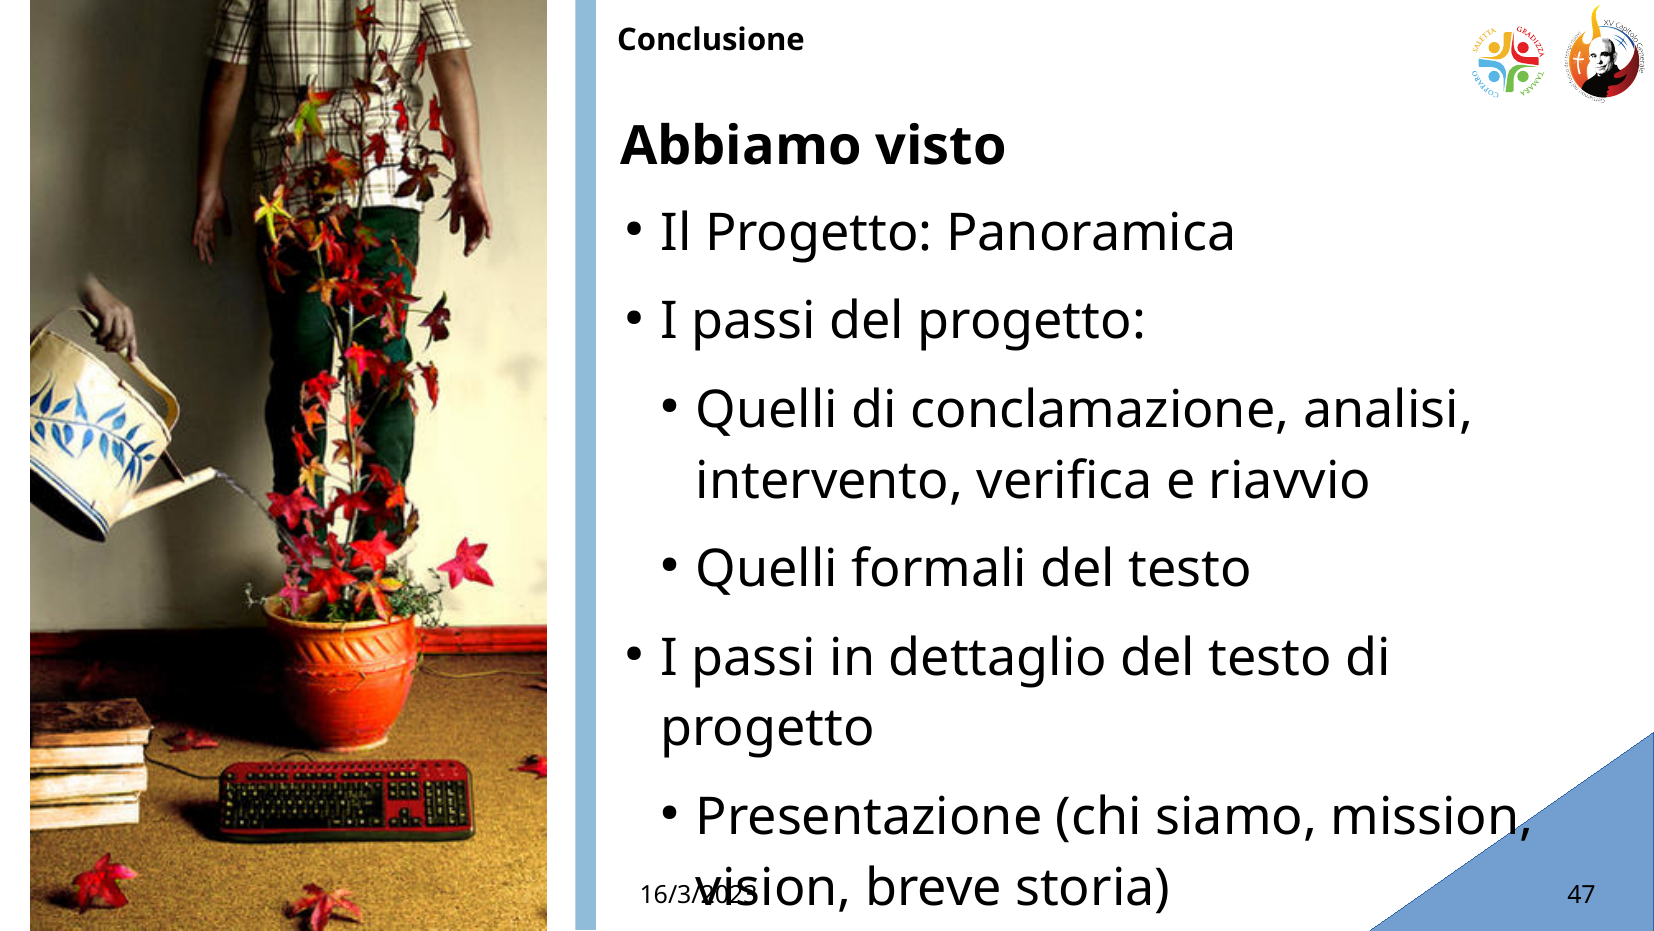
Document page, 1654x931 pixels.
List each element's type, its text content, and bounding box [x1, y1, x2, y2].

title Abbiamo visto [620, 106, 1617, 178]
subtitle Il Progetto: Panoramica I passi del progetto: Quelli di conclamazione, analisi, intervento, verifica e riavvio Quelli formali del testo I passi in dettaglio del testo di progetto Presentazione (chi siamo, mission, vision, breve storia) [624, 194, 1602, 853]
picture [30, 0, 547, 931]
text_box Conclusione [602, 9, 1335, 63]
picture [1563, 4, 1646, 103]
